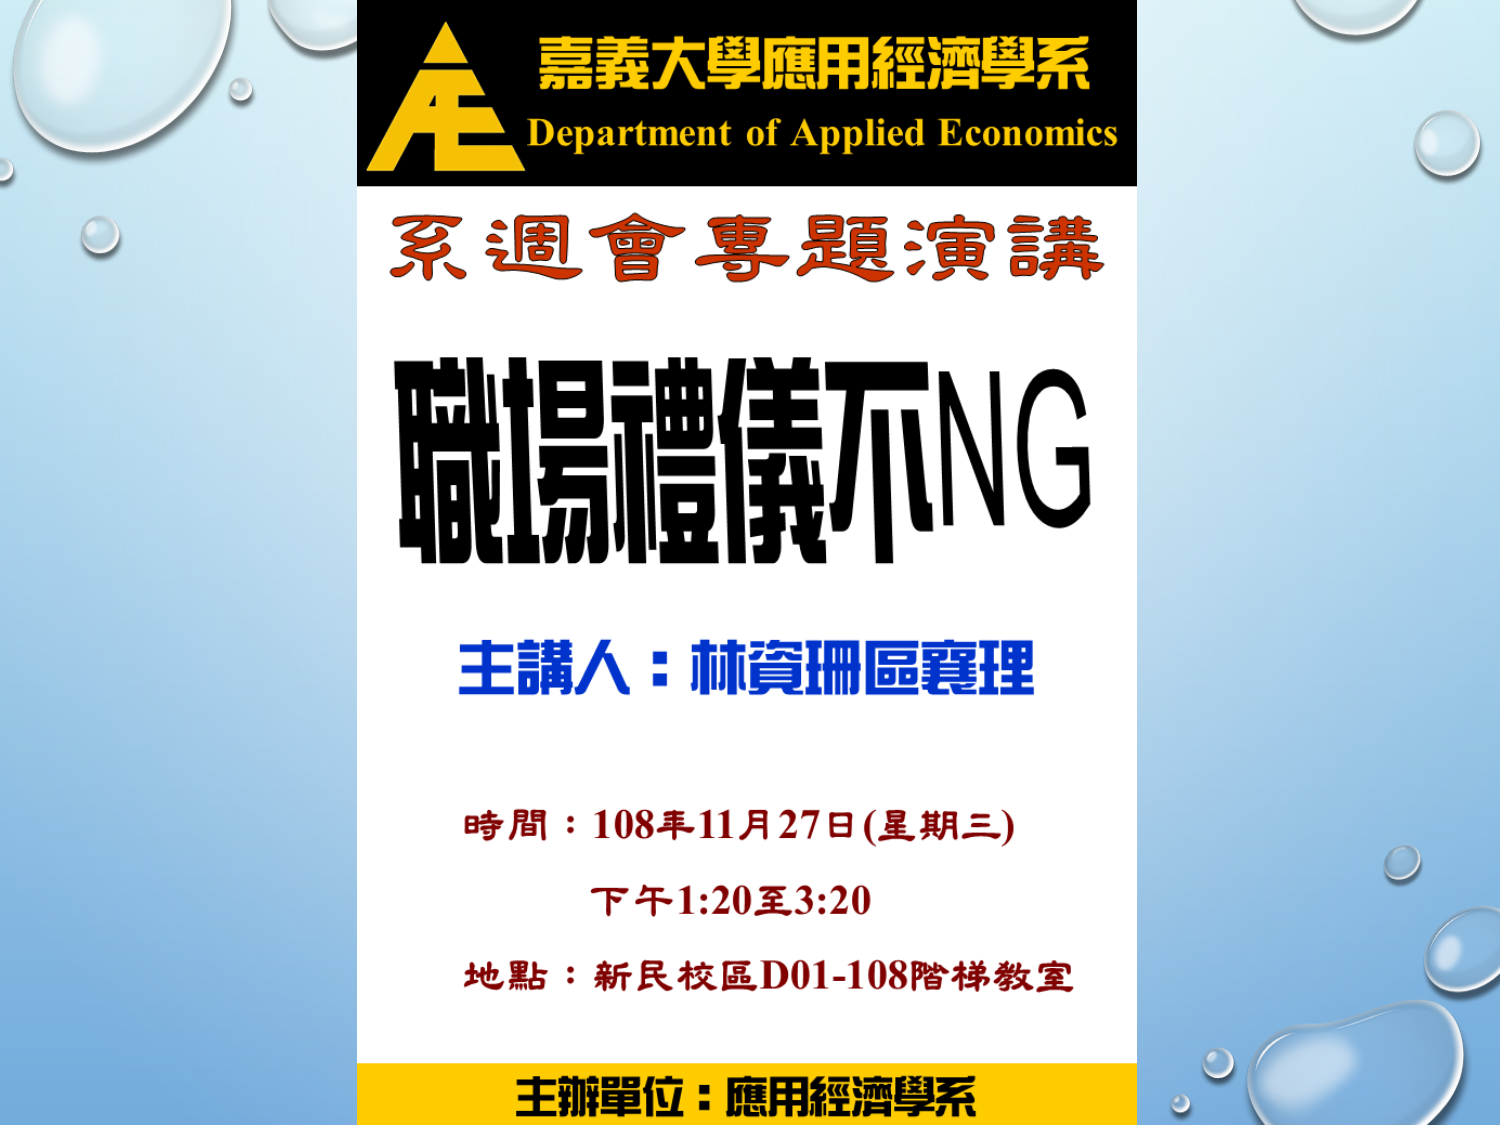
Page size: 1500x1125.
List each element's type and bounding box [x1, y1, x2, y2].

picture [357, 0, 1137, 1125]
